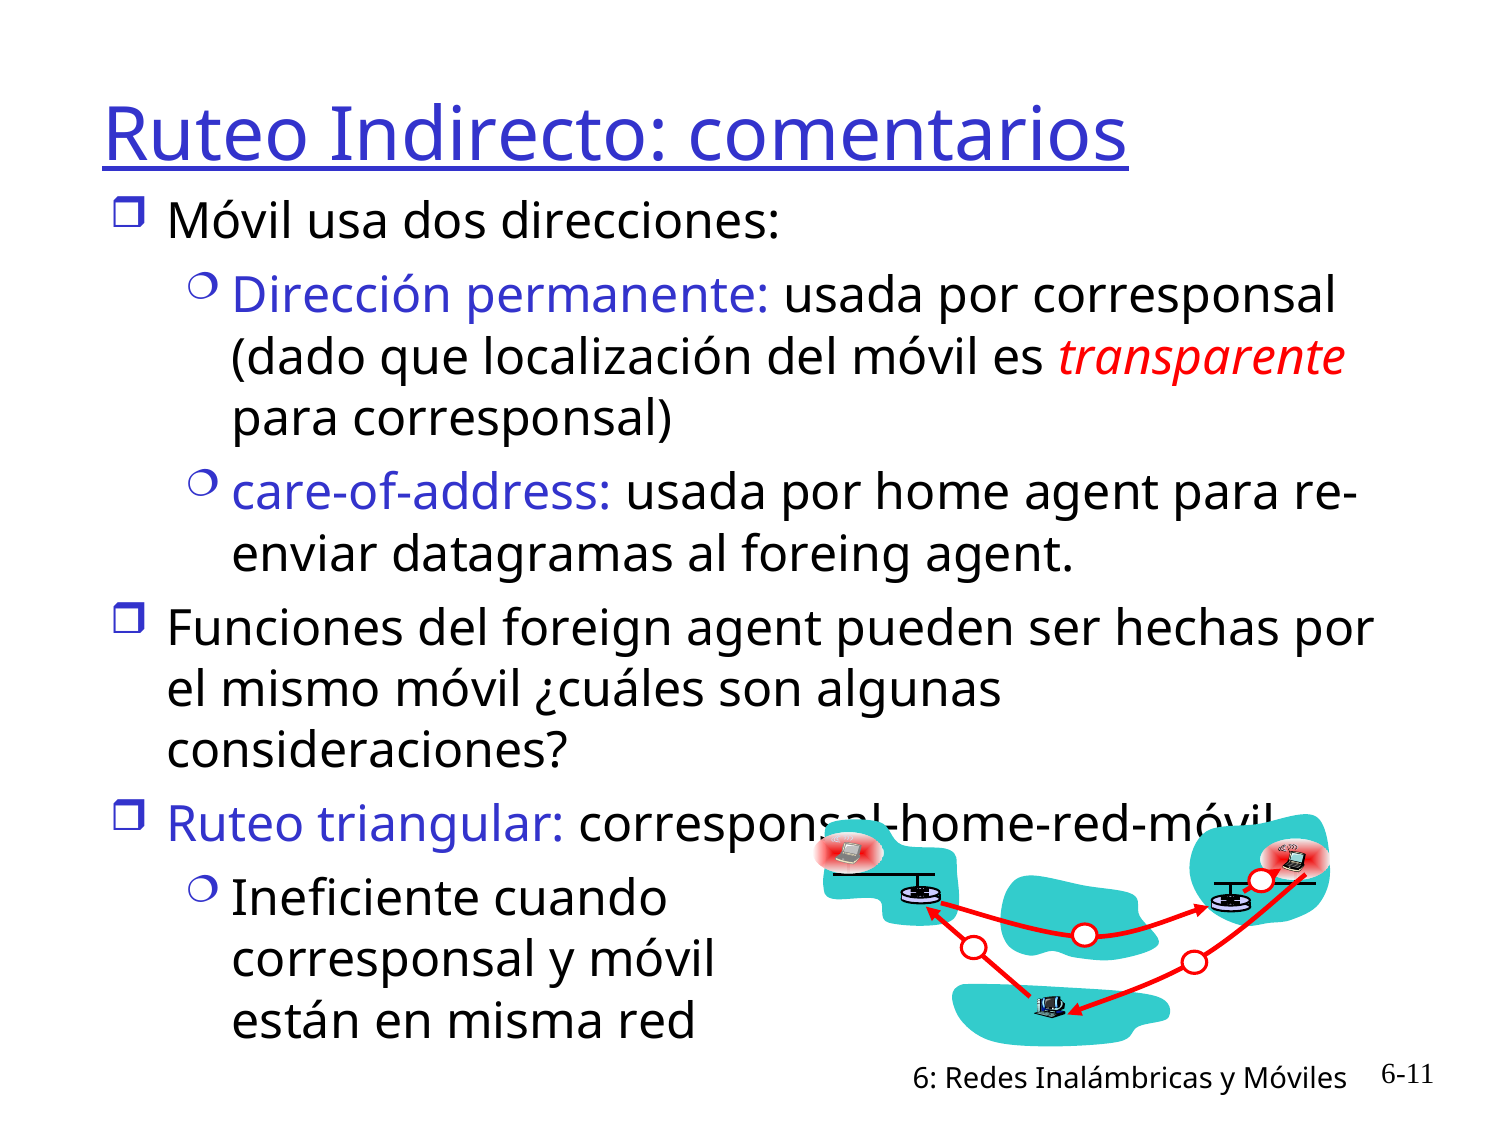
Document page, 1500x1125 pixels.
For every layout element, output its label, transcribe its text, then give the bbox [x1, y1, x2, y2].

list Móvil usa dos direcciones: Dirección permanente: usada por corresponsal (dado que localización del móvil es transparente para corresponsal) care-of-address: usada por home agent para re-enviar datagramas al foreing agent. Funciones del foreign agent pueden ser hechas por el mismo móvil ¿cuáles son algunas consideraciones? Ruteo triangular: corresponsal-home-red-móvil Ineficiente cuando corresponsal y móvil están en misma red [95, 182, 1423, 947]
text_box [813, 819, 960, 926]
chart [1033, 996, 1066, 1019]
chart [1278, 843, 1306, 873]
title Ruteo Indirecto: comentarios [87, 37, 1420, 225]
text_box [1189, 814, 1331, 926]
text_box [961, 936, 987, 959]
text_box [1182, 951, 1207, 974]
text_box [952, 983, 1171, 1047]
text_box [1000, 875, 1159, 961]
